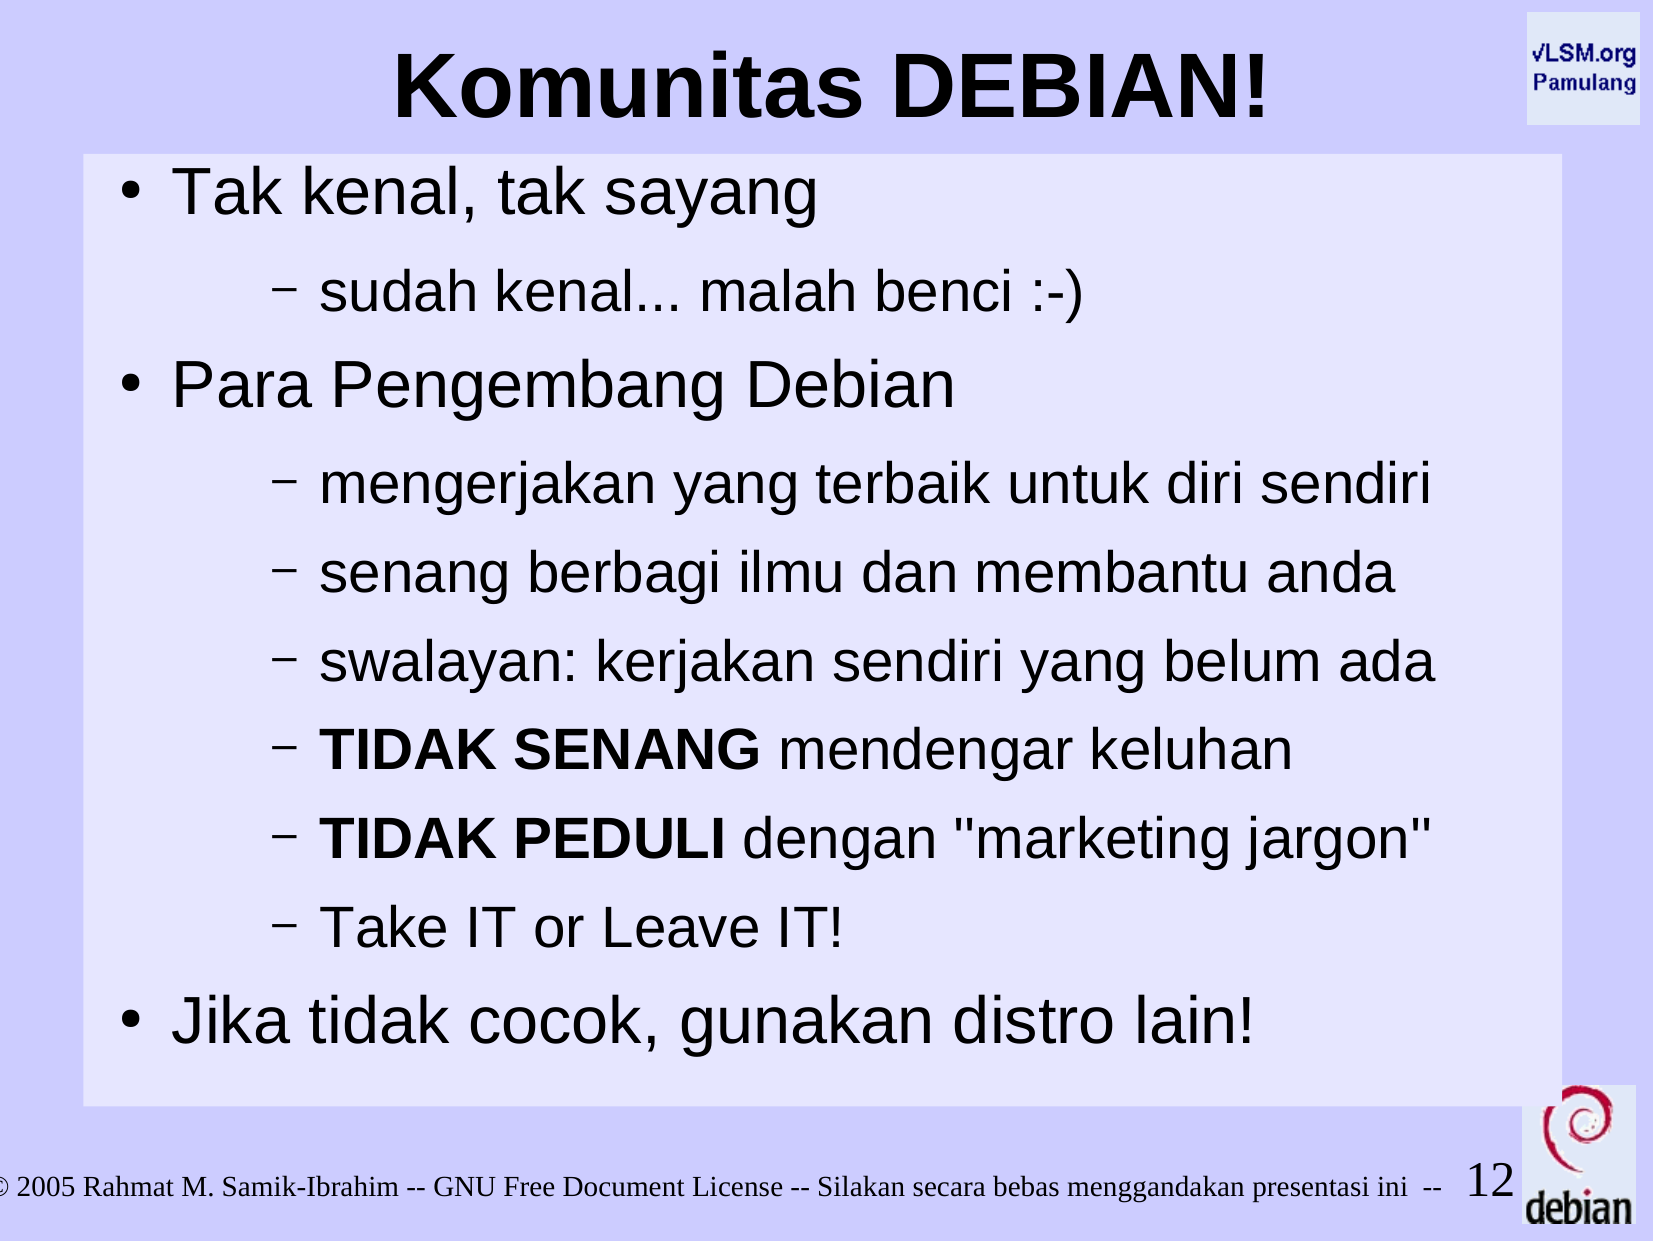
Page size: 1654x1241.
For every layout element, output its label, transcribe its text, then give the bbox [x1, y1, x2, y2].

picture [1527, 12, 1640, 125]
title Komunitas DEBIAN! [40, 31, 1625, 142]
list Tak kenal, tak sayang sudah kenal... malah benci :-) Para Pengembang Debian mengerjakan yang terbaik untuk diri sendiri senang berbagi ilmu dan membantu anda swalayan: kerjakan sendiri yang belum ada TIDAK SENANG mendengar keluhan TIDAK PEDULI dengan ''marketing jargon'' Take IT or Leave IT! Jika tidak cocok, gunakan distro lain! [83, 153, 1563, 1107]
picture [1522, 1085, 1636, 1224]
